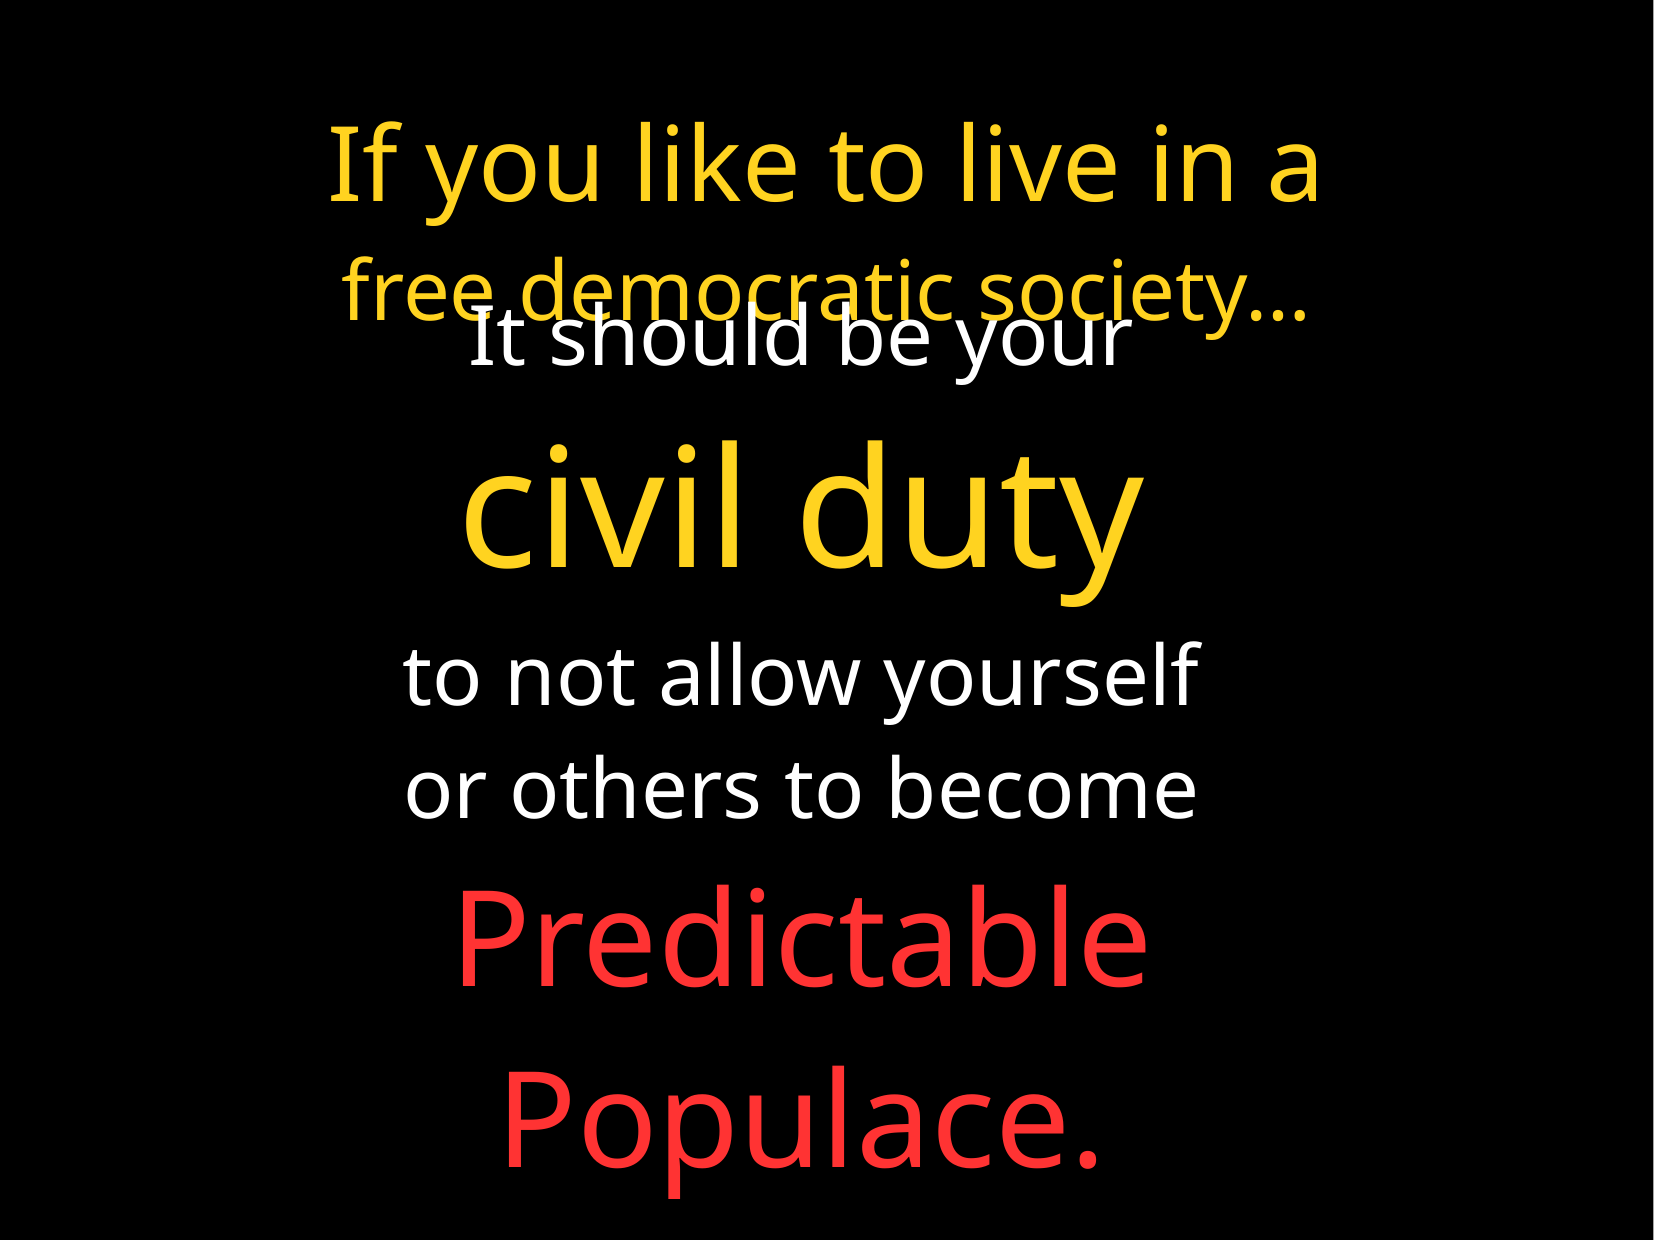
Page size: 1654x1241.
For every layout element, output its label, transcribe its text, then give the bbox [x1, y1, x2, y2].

subtitle It should be your civil duty to not allow yourself or others to become Predictable Populace. [74, 291, 1530, 1191]
title If you like to live in a free democratic society… [82, 84, 1571, 351]
